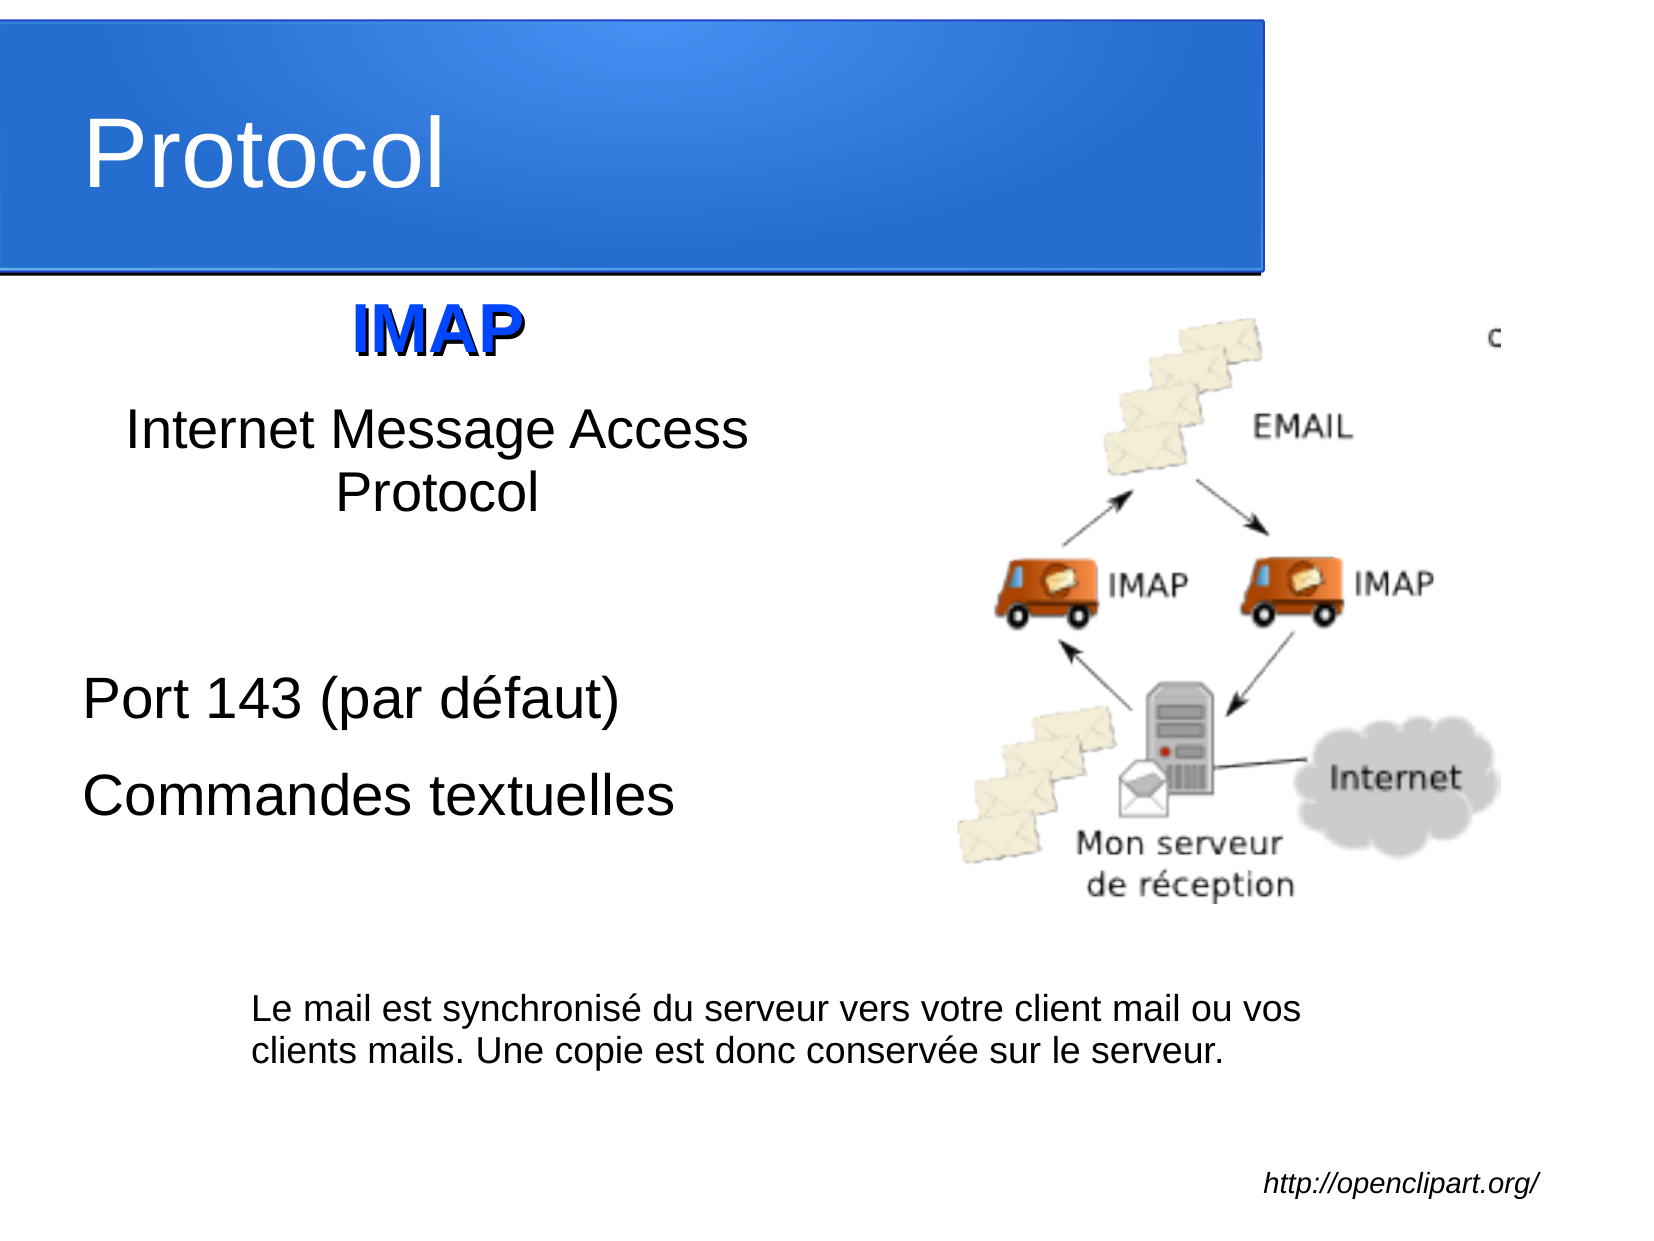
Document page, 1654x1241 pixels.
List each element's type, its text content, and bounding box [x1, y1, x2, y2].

title Protocol [82, 49, 1250, 257]
list IMAP Internet Message Access Protocol [82, 290, 793, 634]
text_box Le mail est synchronisé du serveur vers votre client mail ou vos clients mails. Une copie est donc conservée sur le serveur. [236, 980, 1382, 1080]
text_box http://openclipart.org/ [1248, 1159, 1630, 1217]
list Port 143 (par défaut) Commandes textuelles [82, 665, 793, 1009]
picture [957, 318, 1501, 904]
